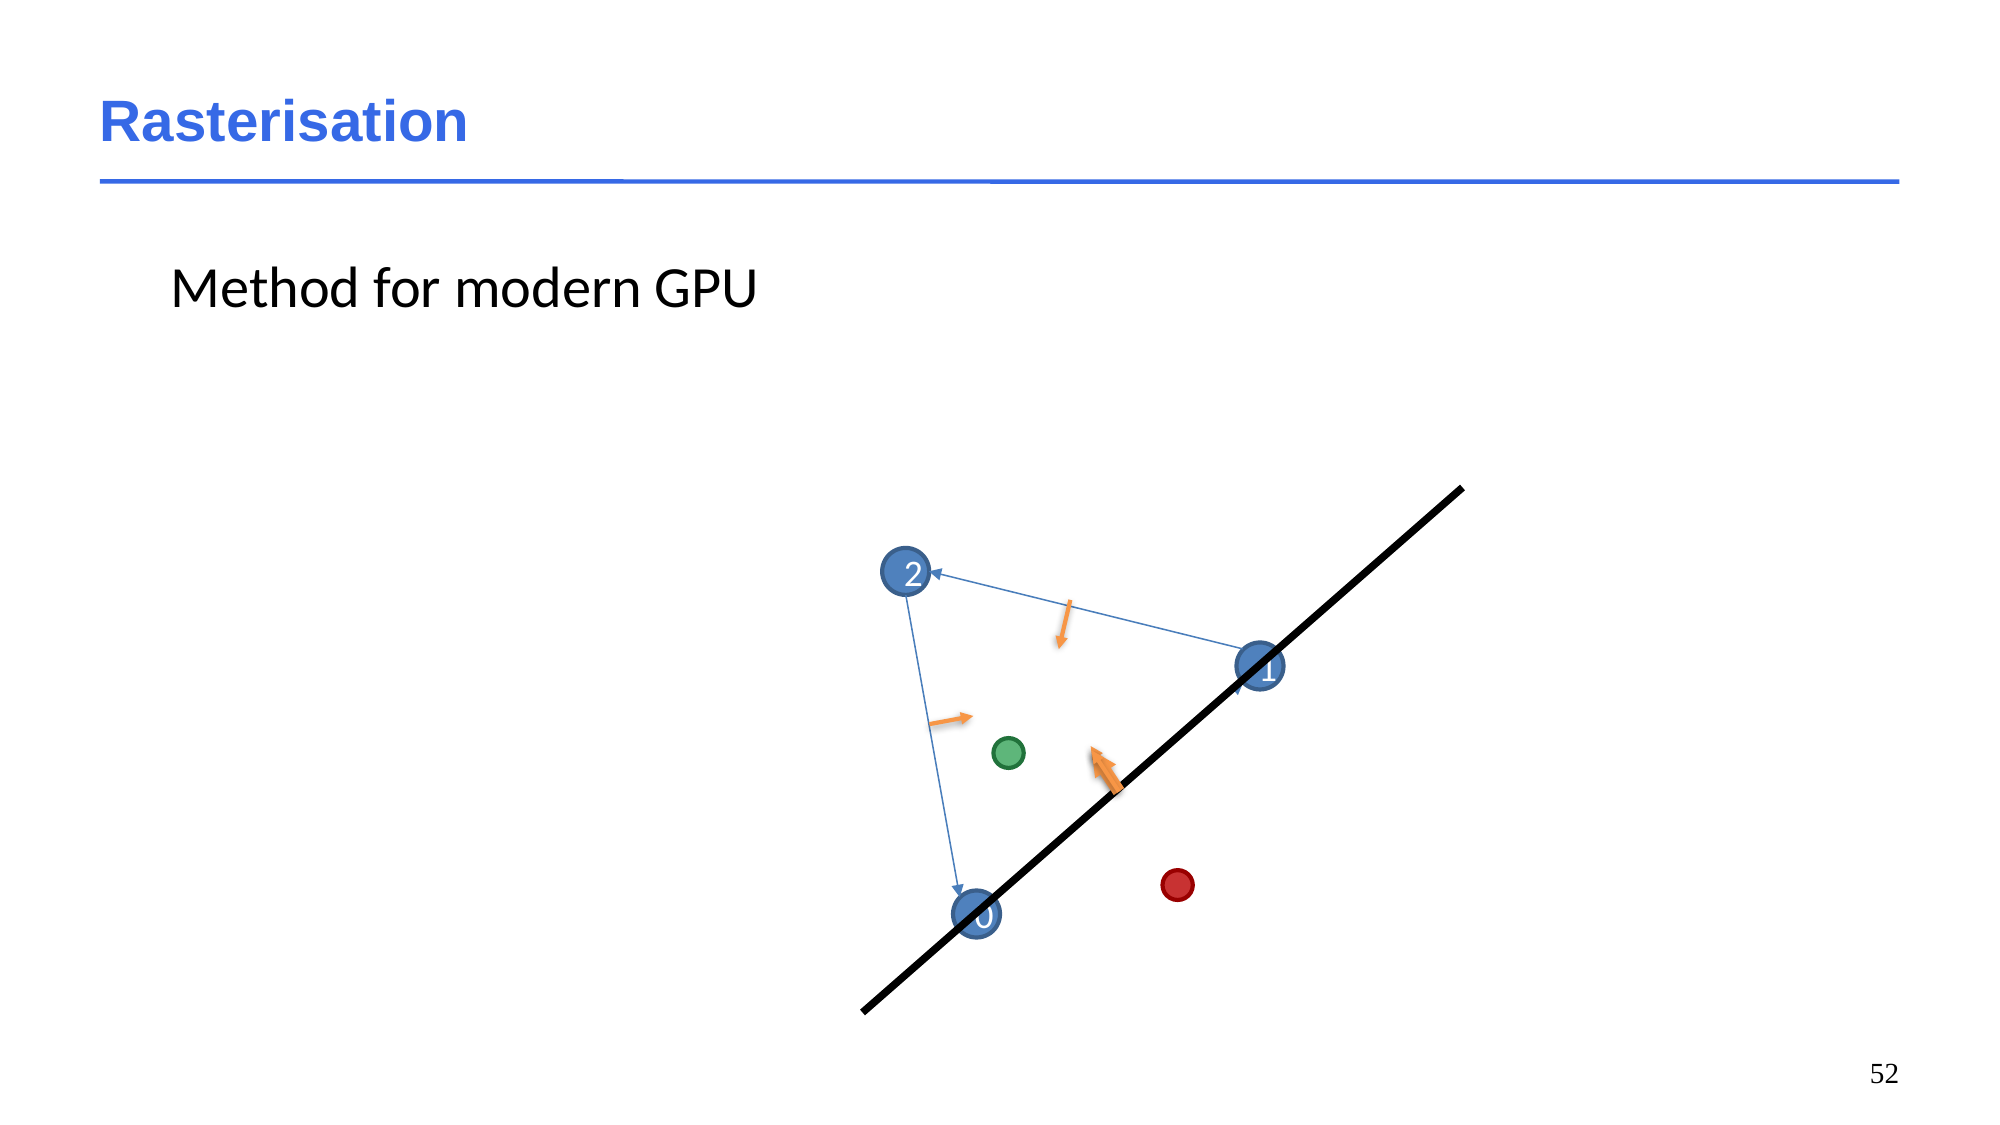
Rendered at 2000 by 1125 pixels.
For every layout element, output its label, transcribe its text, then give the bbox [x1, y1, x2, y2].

text_box [993, 738, 1024, 768]
text_box 1 [1236, 642, 1274, 677]
text_box 0 [978, 909, 989, 926]
text_box 0 [953, 890, 991, 925]
text_box 1 [1244, 653, 1284, 690]
text_box 2 [882, 547, 930, 595]
title Rasterisation [99, 27, 1900, 215]
text_box 0 [961, 901, 1001, 938]
list Method for modern GPU [907, 574, 1241, 895]
list Method for modern GPU [100, 263, 1900, 976]
text_box [1162, 870, 1193, 901]
